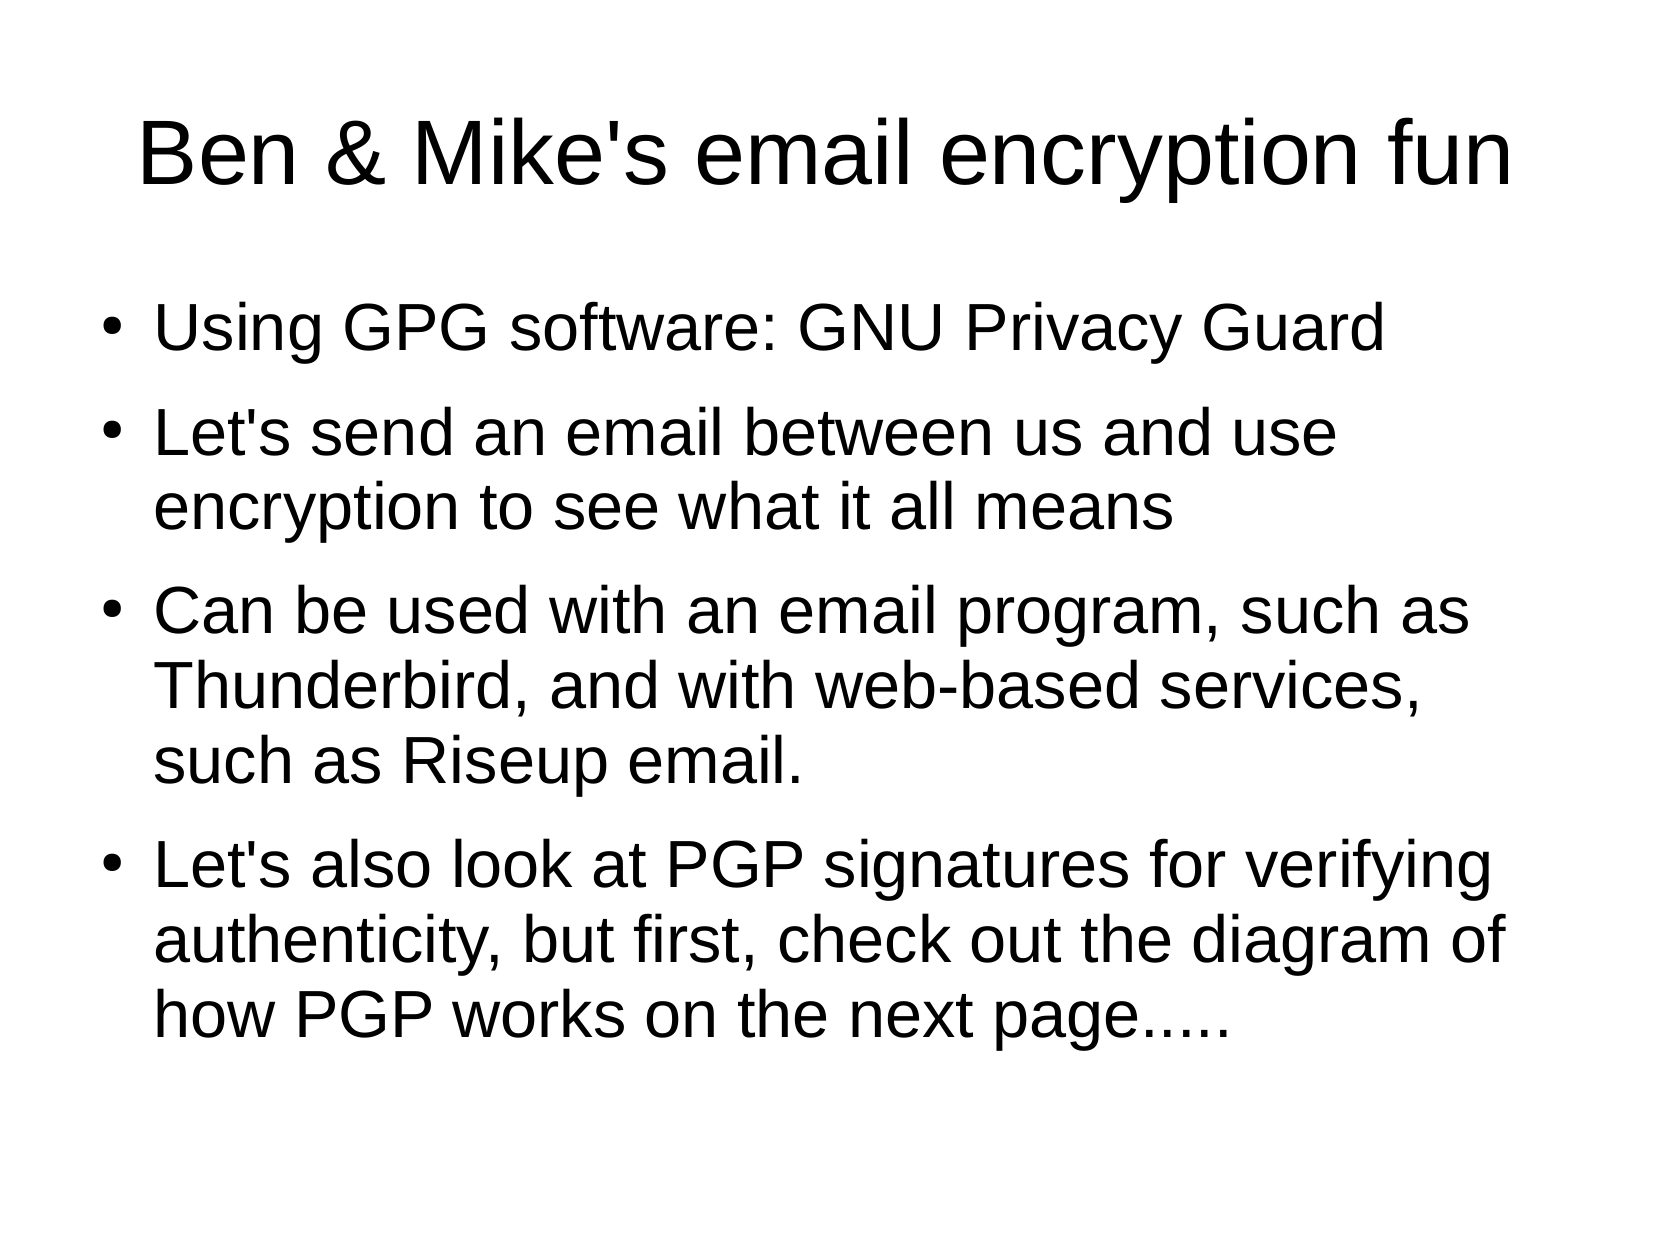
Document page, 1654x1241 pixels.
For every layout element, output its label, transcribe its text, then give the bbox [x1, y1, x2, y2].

list Using GPG software: GNU Privacy Guard Let's send an email between us and use encryption to see what it all means Can be used with an email program, such as Thunderbird, and with web-based services, such as Riseup email. Let's also look at PGP signatures for verifying authenticity, but first, check out the diagram of how PGP works on the next page..... [82, 290, 1571, 1109]
title Ben & Mike's email encryption fun [82, 49, 1571, 257]
